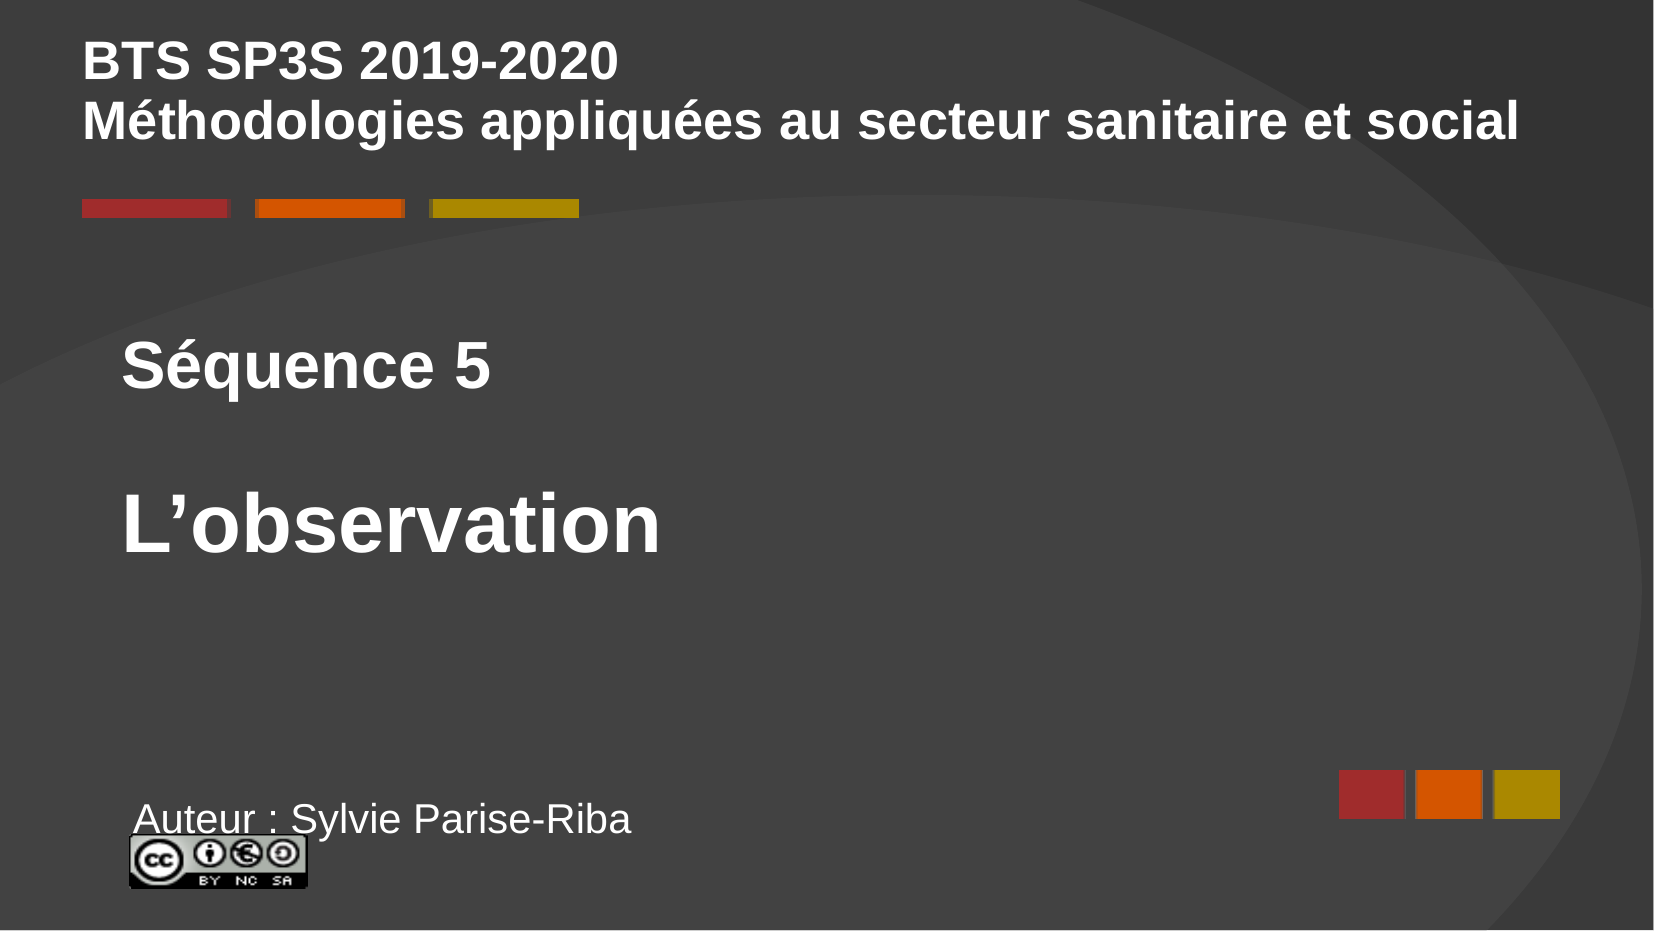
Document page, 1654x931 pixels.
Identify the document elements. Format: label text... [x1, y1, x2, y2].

text_box Séquence 5 L’observation [106, 320, 1619, 579]
text_box Auteur : Sylvie Parise-Riba [118, 788, 1182, 850]
picture [129, 834, 308, 889]
title BTS SP3S 2019-2020 Méthodologies appliquées au secteur sanitaire et social [82, 12, 1571, 169]
picture [82, 199, 579, 218]
picture [1339, 770, 1560, 819]
